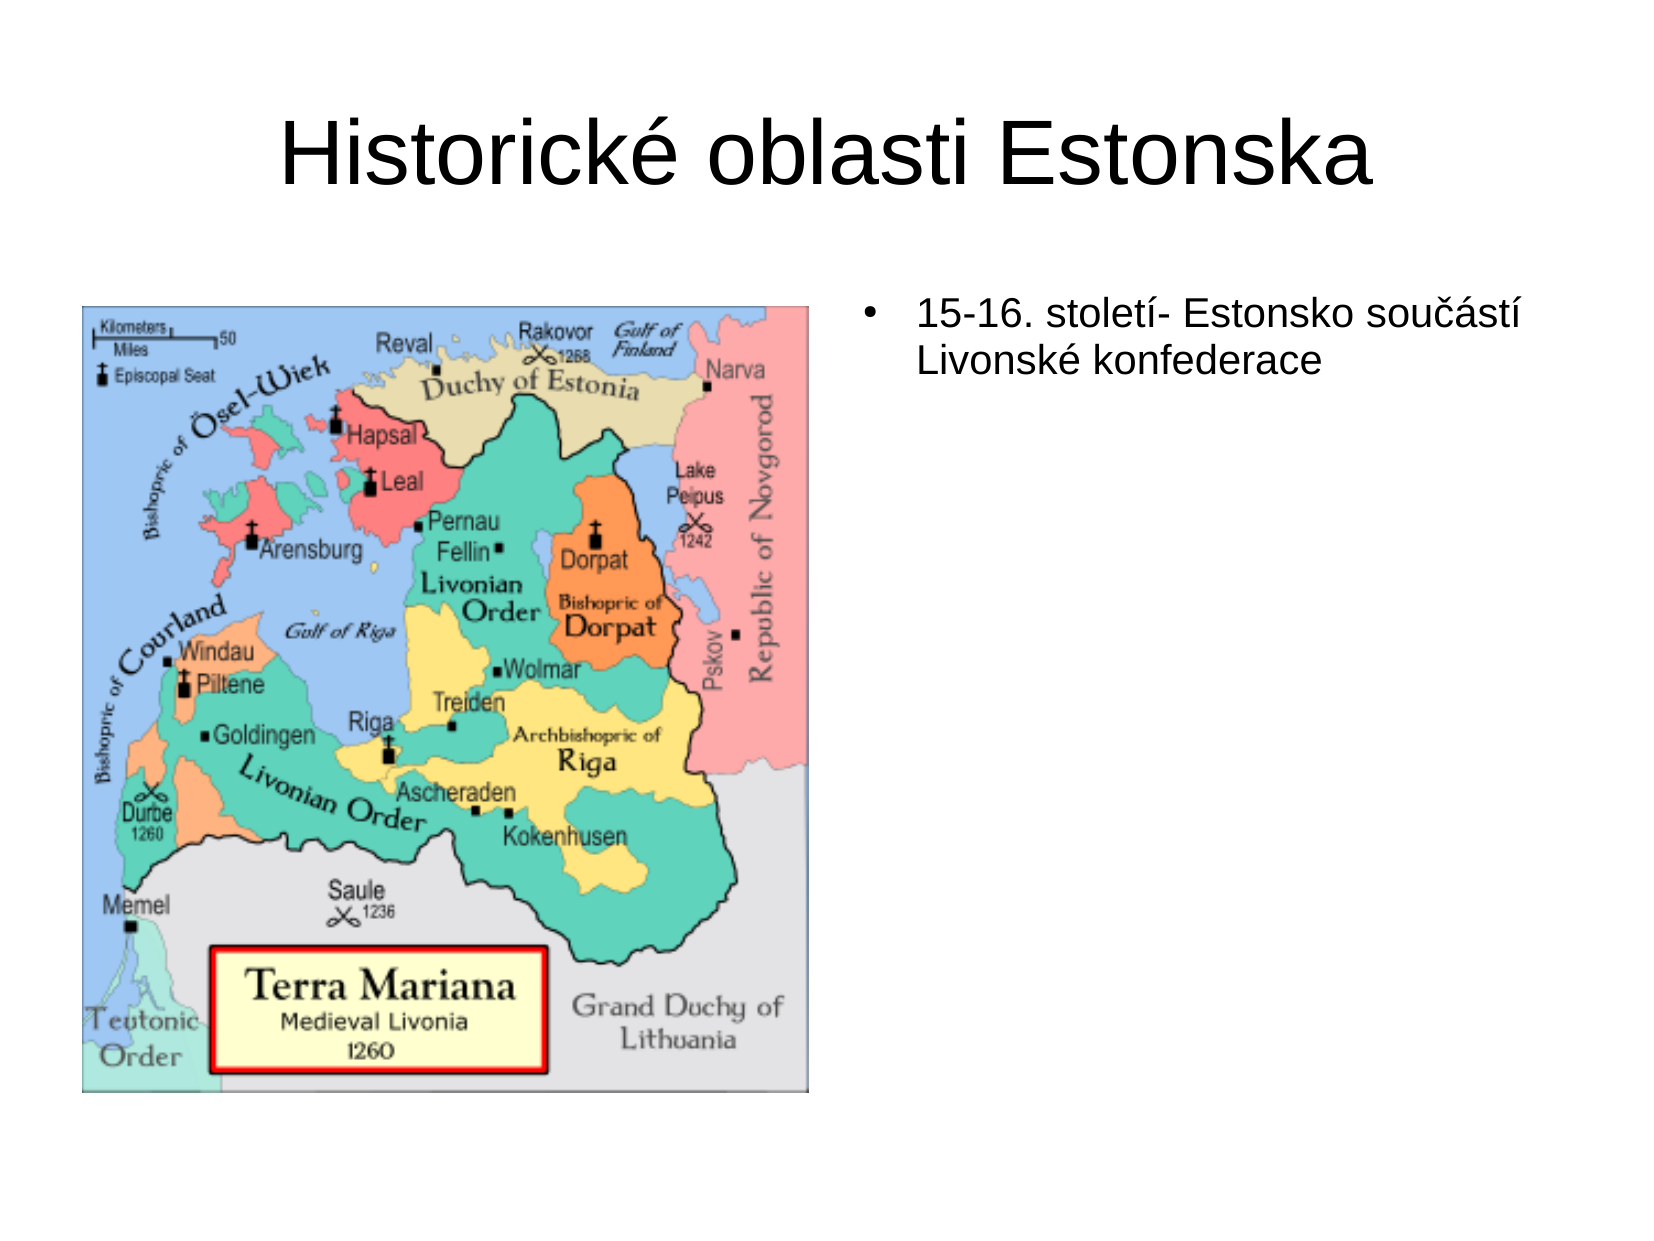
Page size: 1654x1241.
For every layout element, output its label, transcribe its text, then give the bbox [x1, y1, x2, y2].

picture [82, 306, 809, 1093]
title Historické oblasti Estonska [82, 49, 1571, 257]
list 15-16. století- Estonsko součástí Livonské konfederace [845, 290, 1572, 1109]
